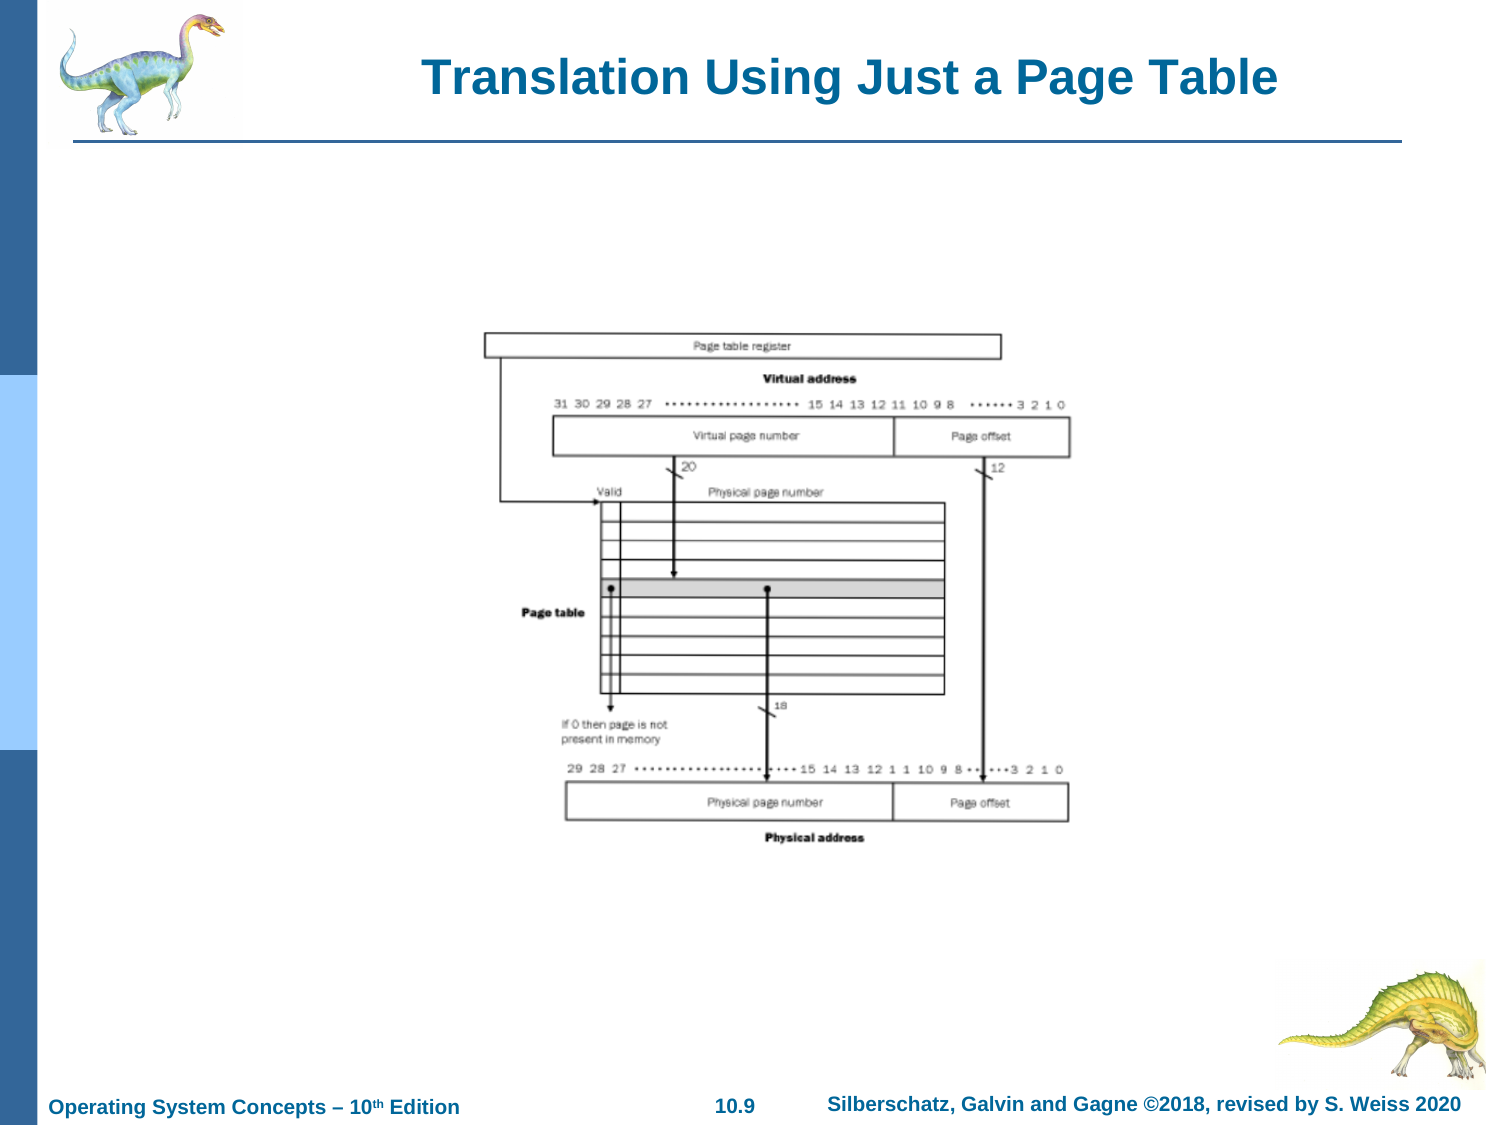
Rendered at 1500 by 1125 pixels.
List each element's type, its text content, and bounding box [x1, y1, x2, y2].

picture [1275, 959, 1486, 1090]
picture [1144, 1096, 1152, 1101]
title Translation Using Just a Page Table [187, 12, 1500, 113]
picture [345, 210, 1217, 928]
picture [46, 0, 243, 149]
